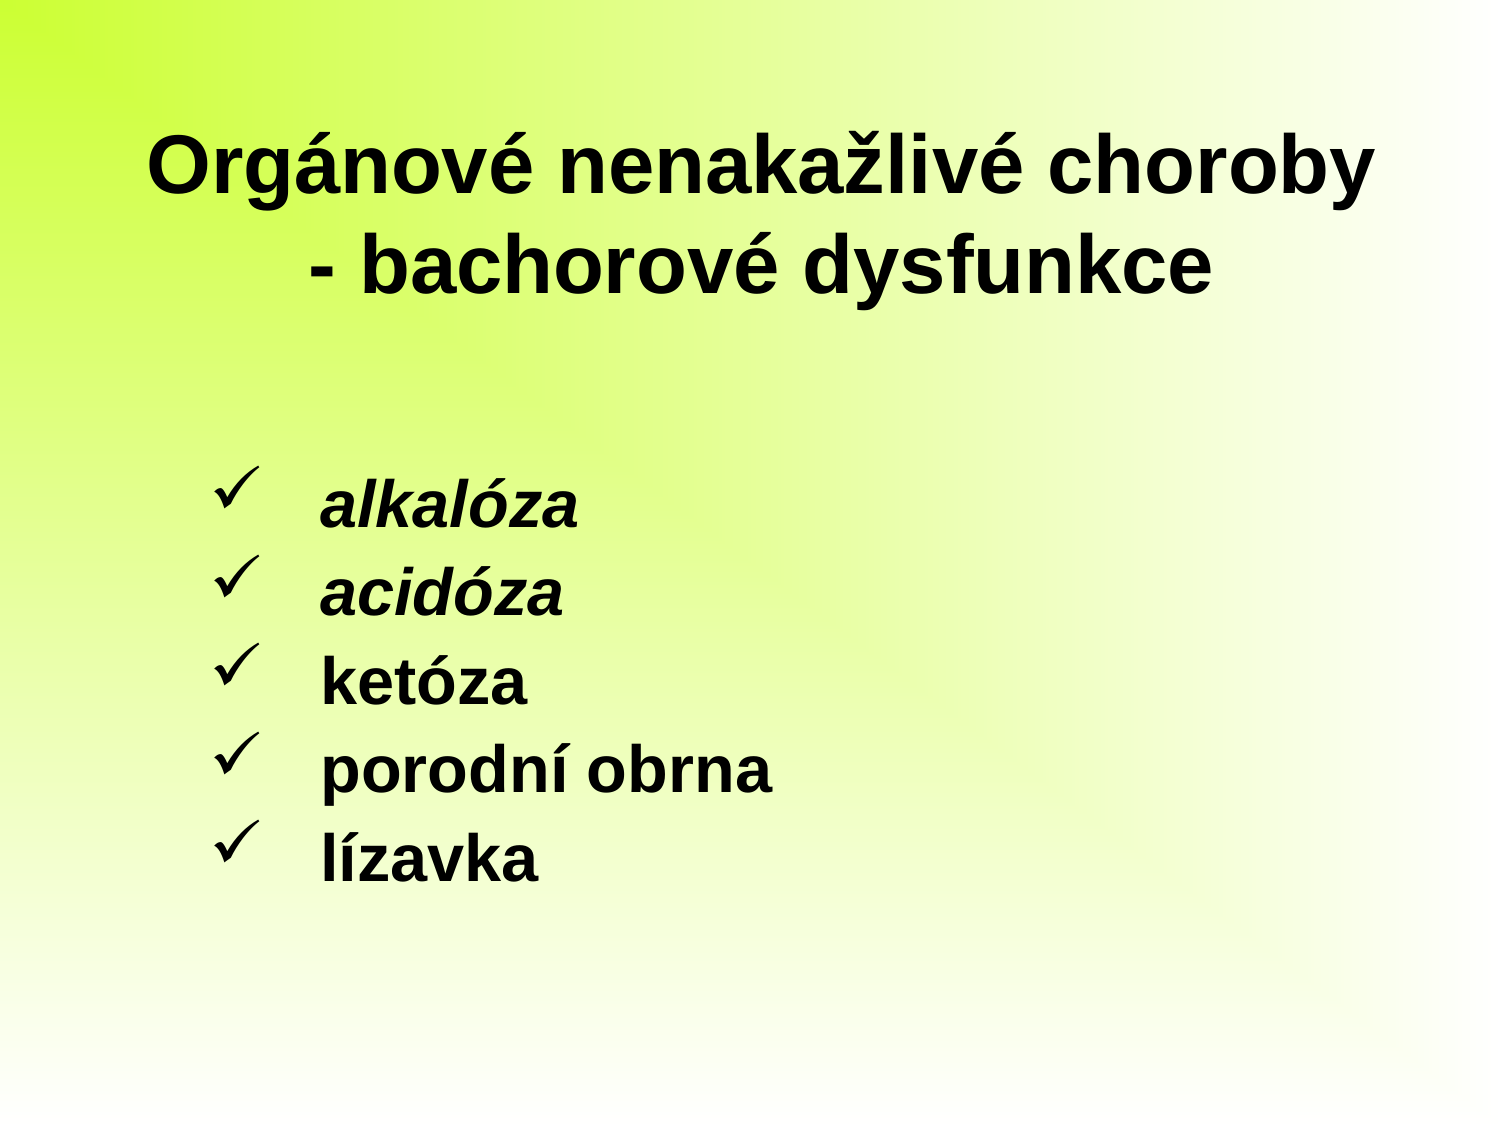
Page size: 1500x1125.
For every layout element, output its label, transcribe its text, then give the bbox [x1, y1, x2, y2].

title Orgánové nenakažlivé choroby - bachorové dysfunkce [123, 90, 1399, 332]
picture [0, 0, 1500, 1125]
text_box alkalóza acidóza ketóza porodní obrna lízavka [194, 385, 1412, 898]
